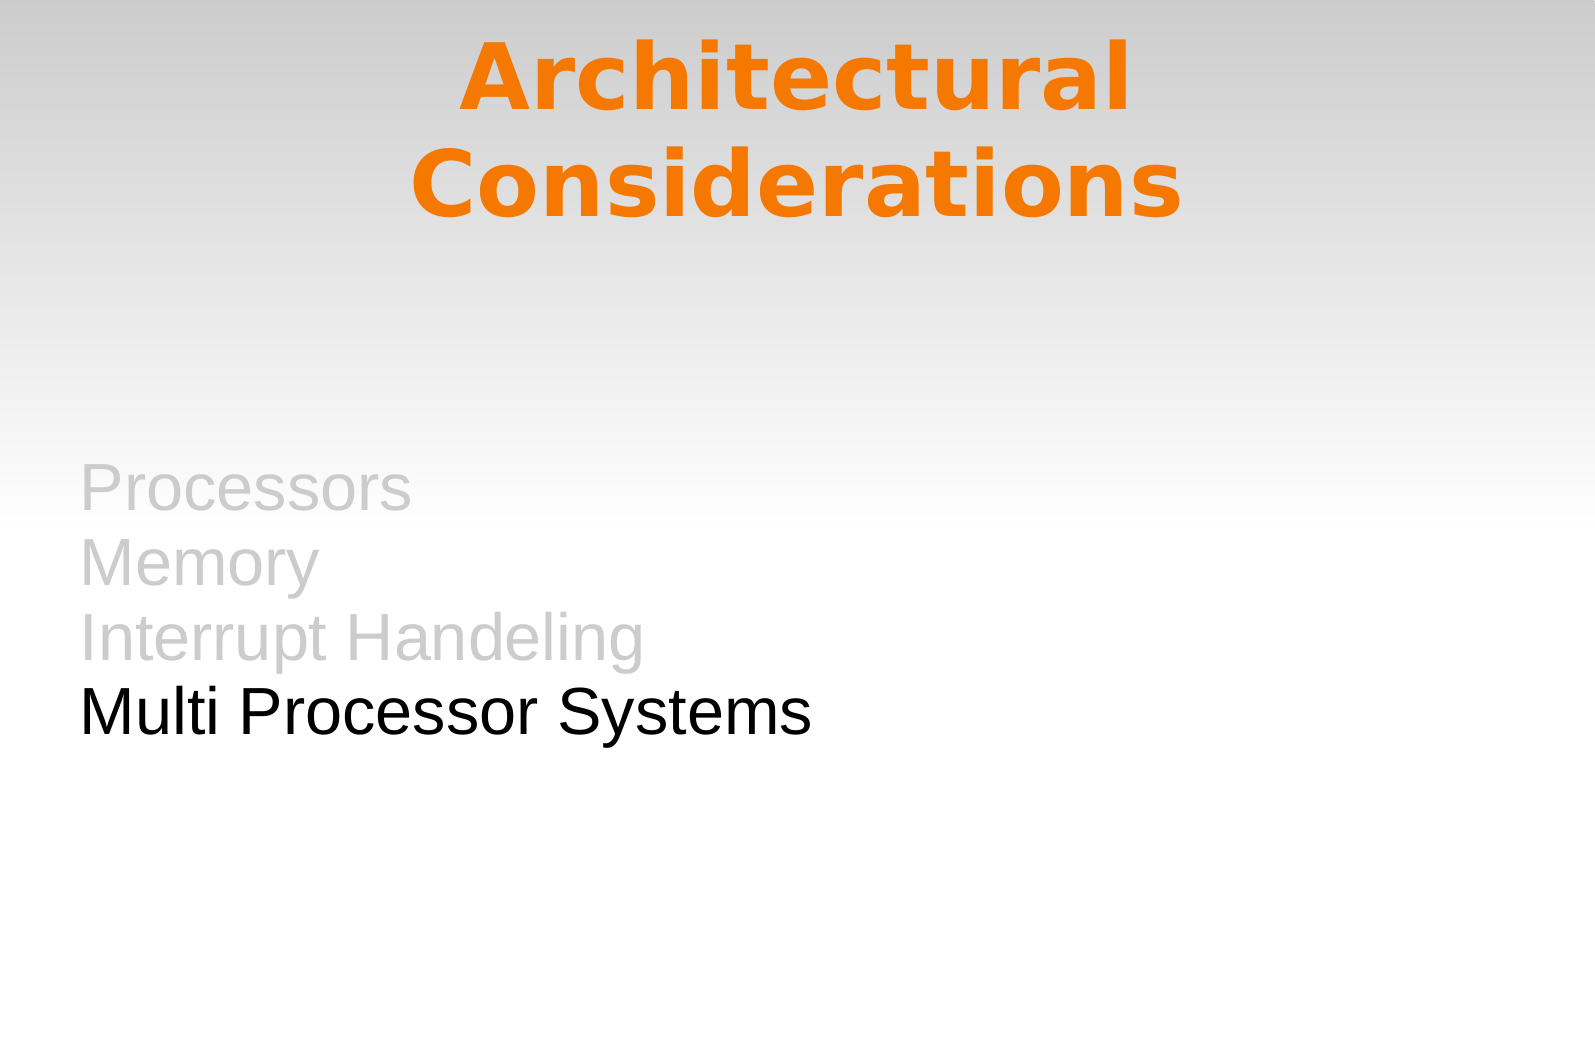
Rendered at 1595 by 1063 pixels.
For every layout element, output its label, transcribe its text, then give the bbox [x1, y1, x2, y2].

subtitle Processors Memory Interrupt Handeling Multi Processor Systems [79, 256, 1515, 943]
title Architectural Considerations [79, 24, 1515, 239]
